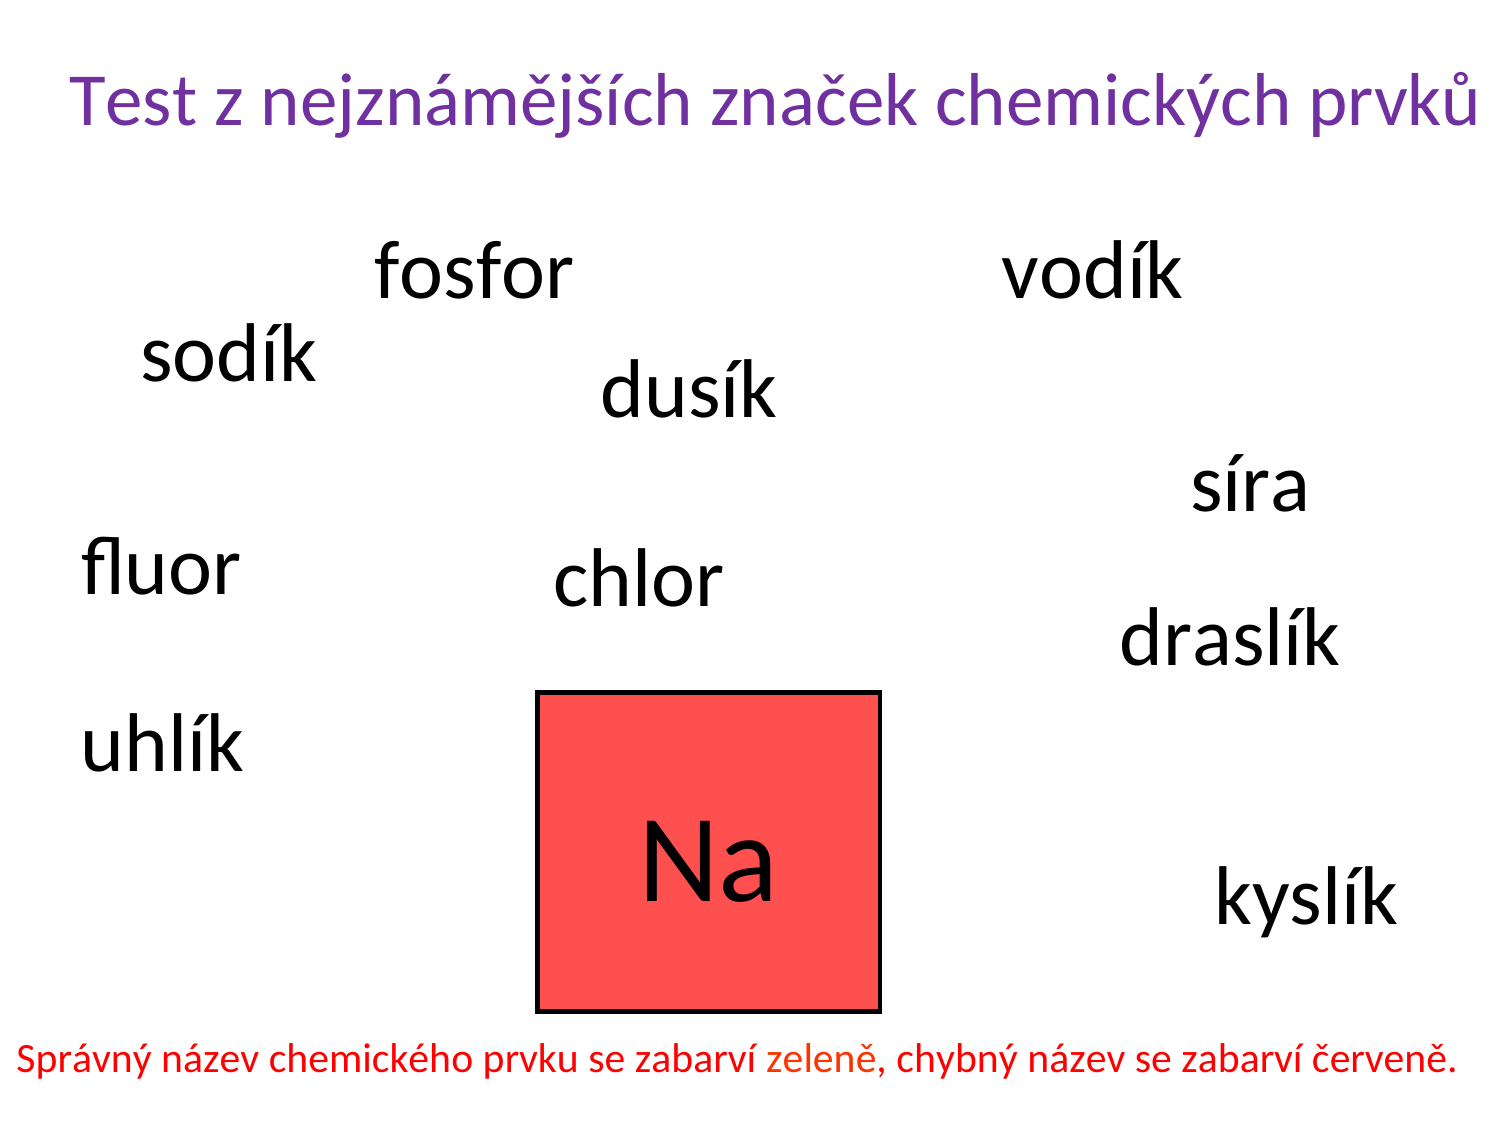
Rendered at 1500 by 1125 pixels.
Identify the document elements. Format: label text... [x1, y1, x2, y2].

text_box sodík [125, 290, 332, 407]
text_box uhlík [66, 680, 259, 797]
text_box kyslík [1199, 834, 1414, 950]
text_box fluor [66, 503, 257, 619]
text_box draslík [1105, 574, 1356, 690]
text_box síra [1175, 420, 1326, 537]
text_box Test z nejznámějších značek chemických prvků [54, 42, 1498, 239]
text_box dusík [585, 326, 793, 442]
text_box vodík [987, 239, 1199, 324]
text_box Správný název chemického prvku se zabarví zeleně, chybný název se zabarví červeně. [1, 1023, 1474, 1089]
text_box chlor [538, 515, 740, 631]
text_box Na [537, 692, 880, 1012]
text_box fosfor [359, 239, 590, 324]
